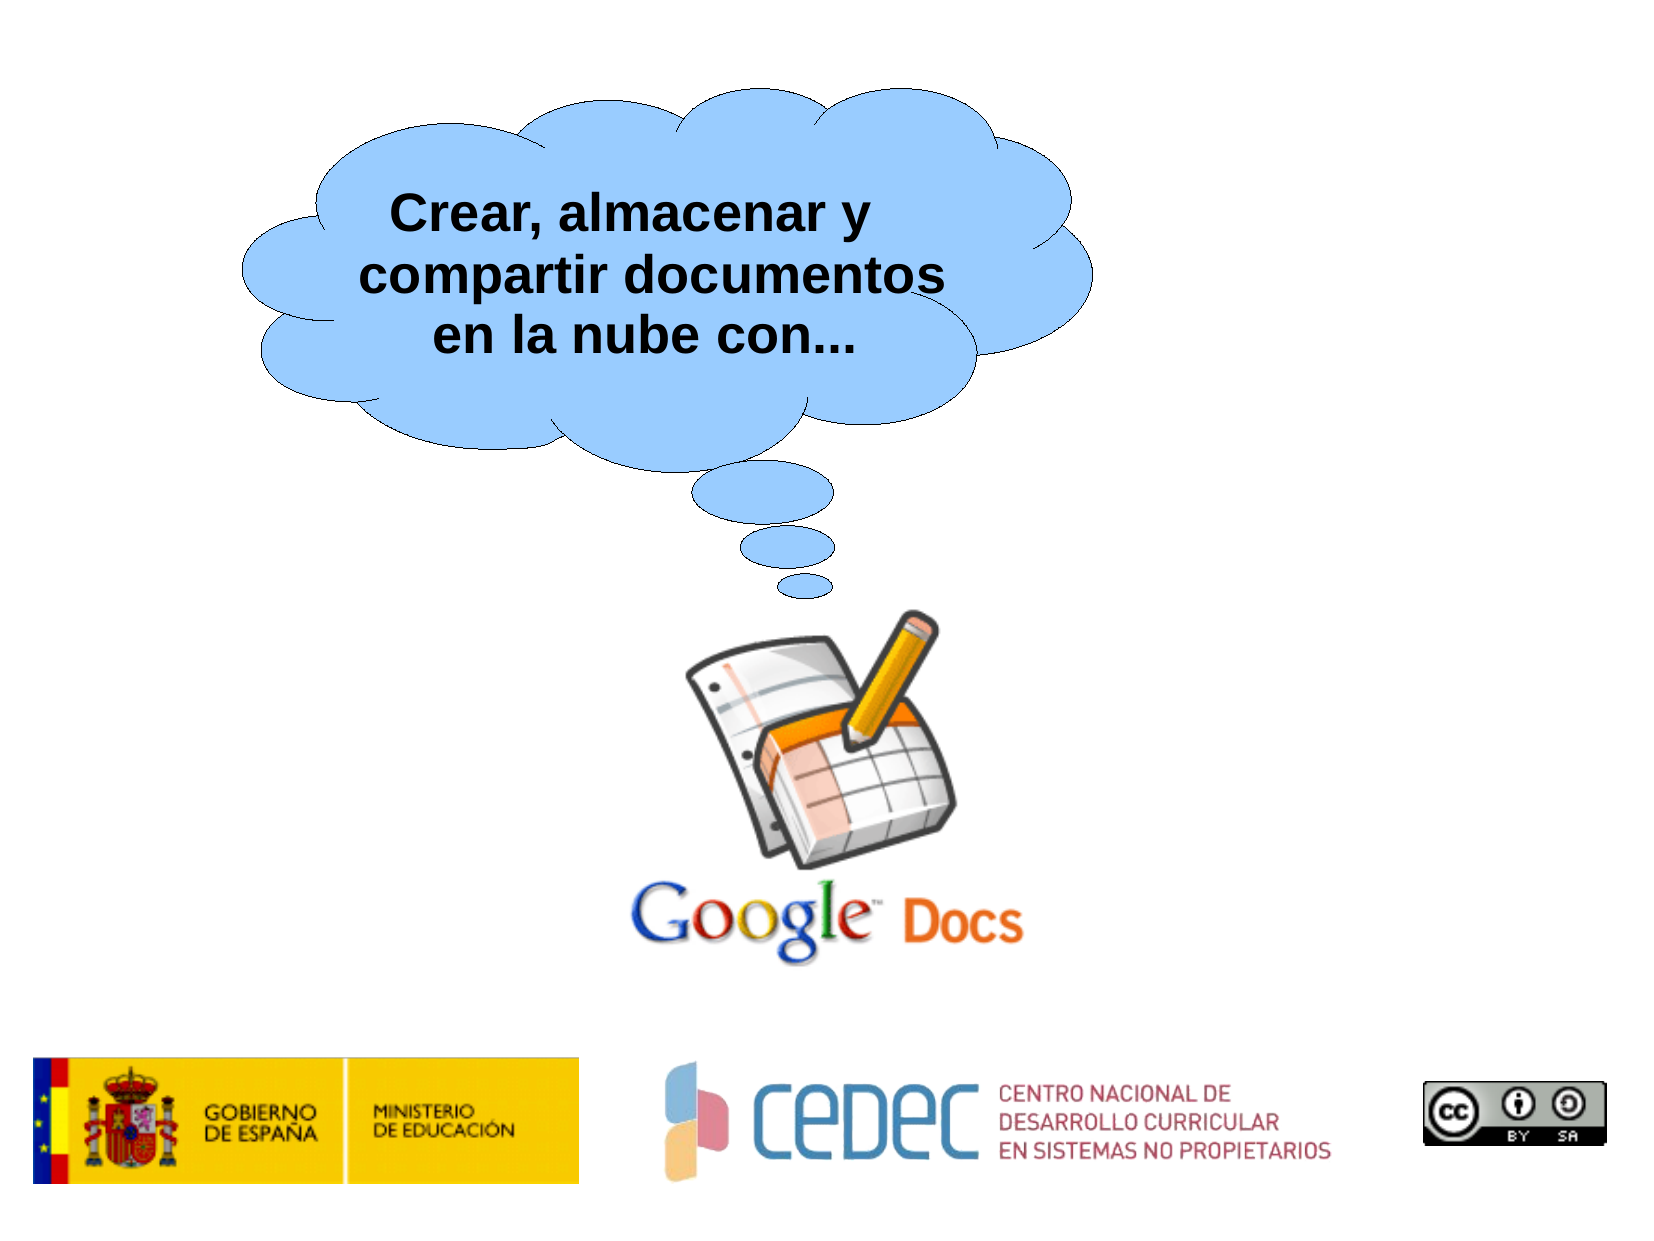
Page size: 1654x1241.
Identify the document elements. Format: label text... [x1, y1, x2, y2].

text_box Crear, almacenar y compartir documentos en la nube con... [242, 88, 1093, 525]
picture [612, 586, 1041, 991]
text_box Crear, almacenar y compartir documentos en la nube con... [777, 573, 833, 599]
picture [33, 1027, 579, 1184]
picture [662, 1060, 1332, 1184]
picture [1423, 1081, 1607, 1146]
text_box Crear, almacenar y compartir documentos en la nube con... [740, 525, 835, 569]
